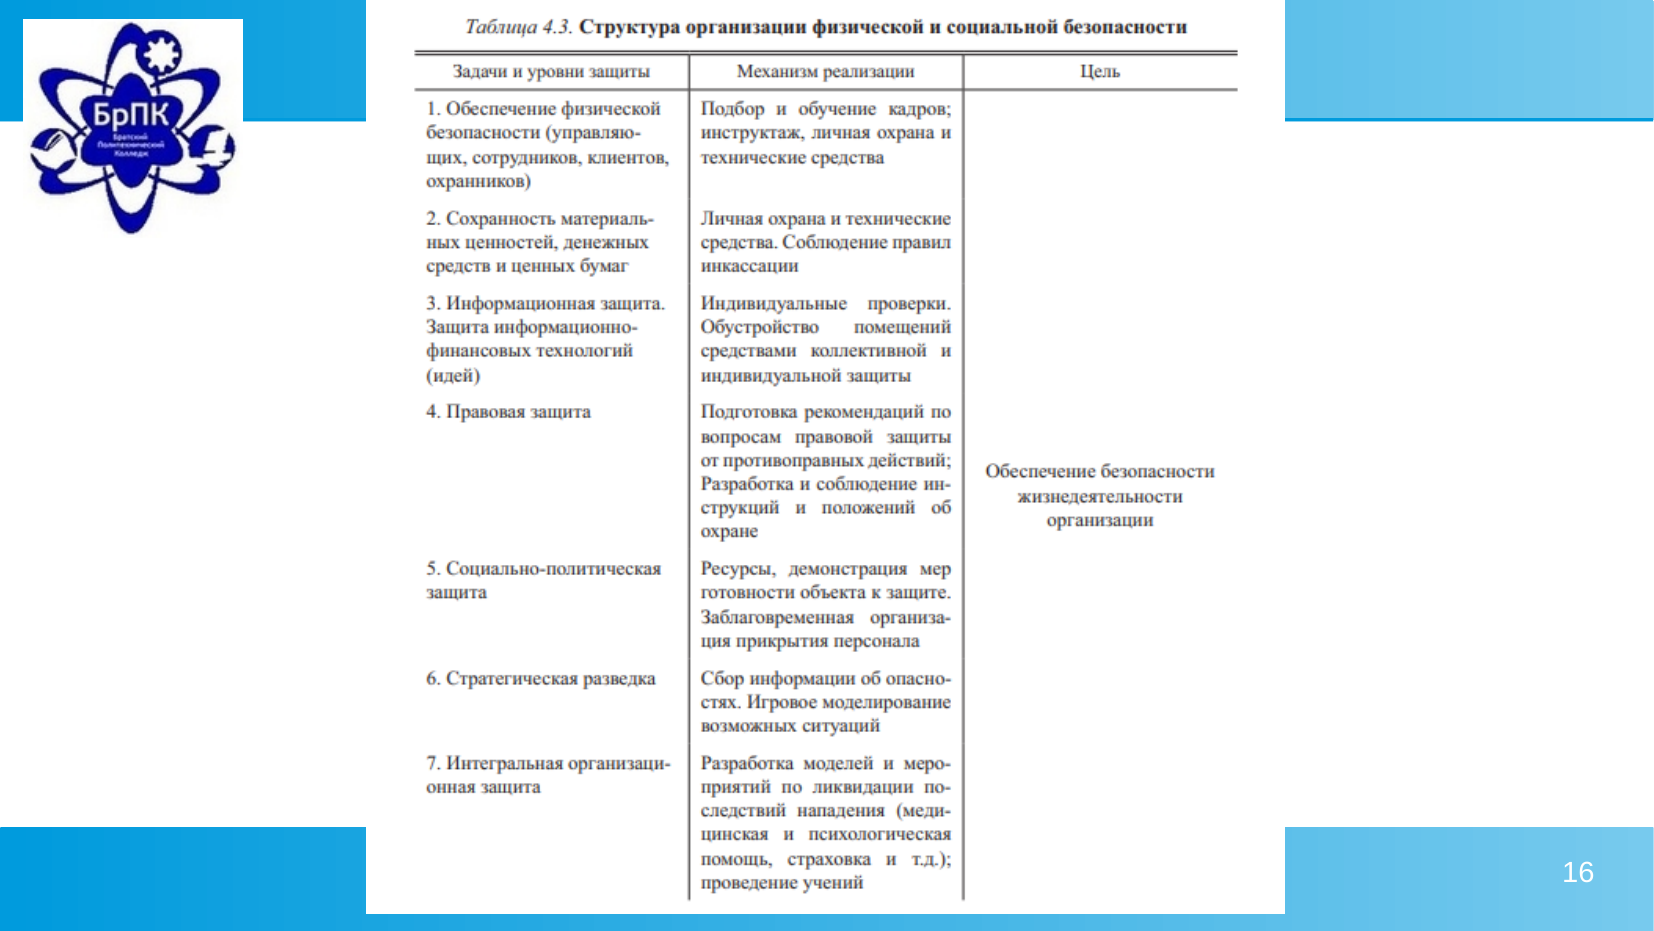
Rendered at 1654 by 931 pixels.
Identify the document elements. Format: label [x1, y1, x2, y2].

picture [366, 0, 1285, 914]
picture [23, 20, 243, 239]
